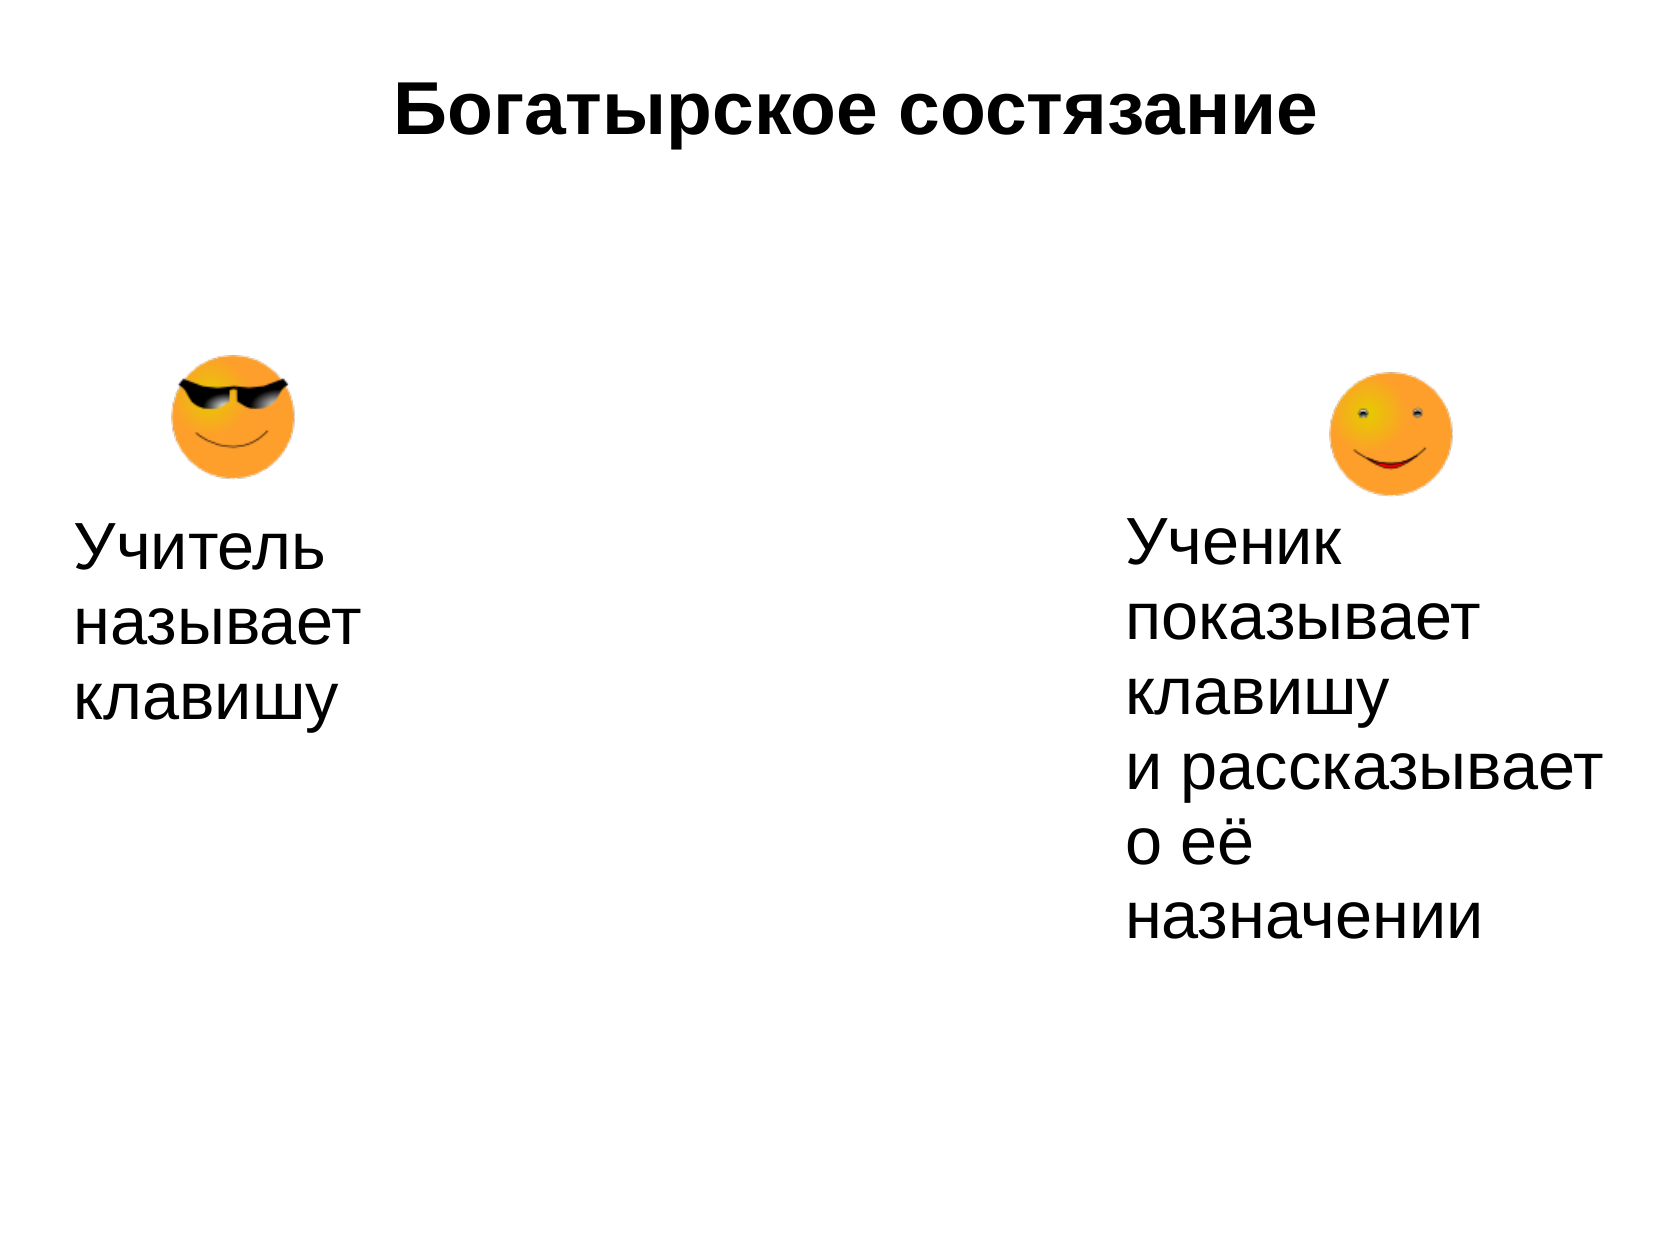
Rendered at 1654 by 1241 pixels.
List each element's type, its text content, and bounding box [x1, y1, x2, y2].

text_box Учитель называет клавишу [59, 501, 591, 742]
text_box Ученик показывает клавишу и рассказывает о её назначении [1110, 497, 1642, 961]
picture [170, 354, 296, 480]
text_box Богатырское состязание [236, 59, 1477, 158]
picture [1328, 371, 1454, 497]
